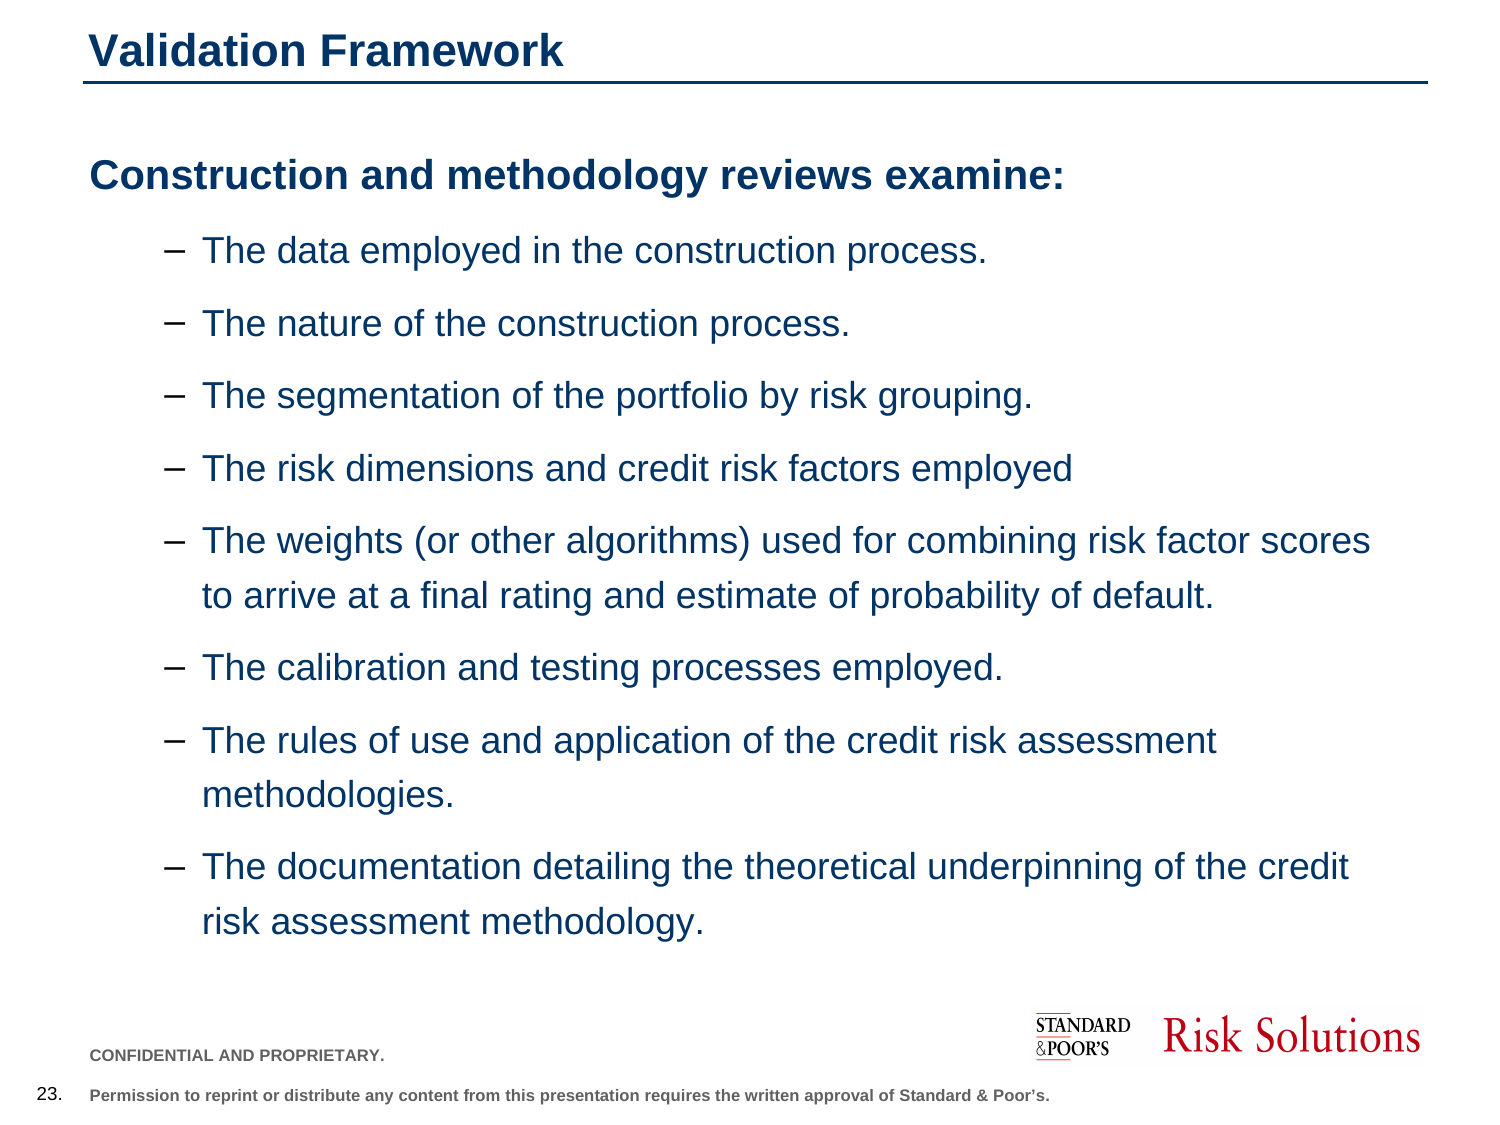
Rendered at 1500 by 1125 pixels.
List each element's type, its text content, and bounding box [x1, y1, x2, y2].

title Validation Framework [73, 8, 1429, 85]
list Construction and methodology reviews examine: The data employed in the construction process. The nature of the construction process. The segmentation of the portfolio by risk grouping. The risk dimensions and credit risk factors employed The weights (or other algorithms) used for combining risk factor scores to arrive at a final rating and estimate of probability of default. The calibration and testing processes employed. The rules of use and application of the credit risk assessment methodologies. The documentation detailing the theoretical underpinning of the credit risk assessment methodology. [74, 130, 1426, 982]
picture [1029, 1004, 1424, 1067]
